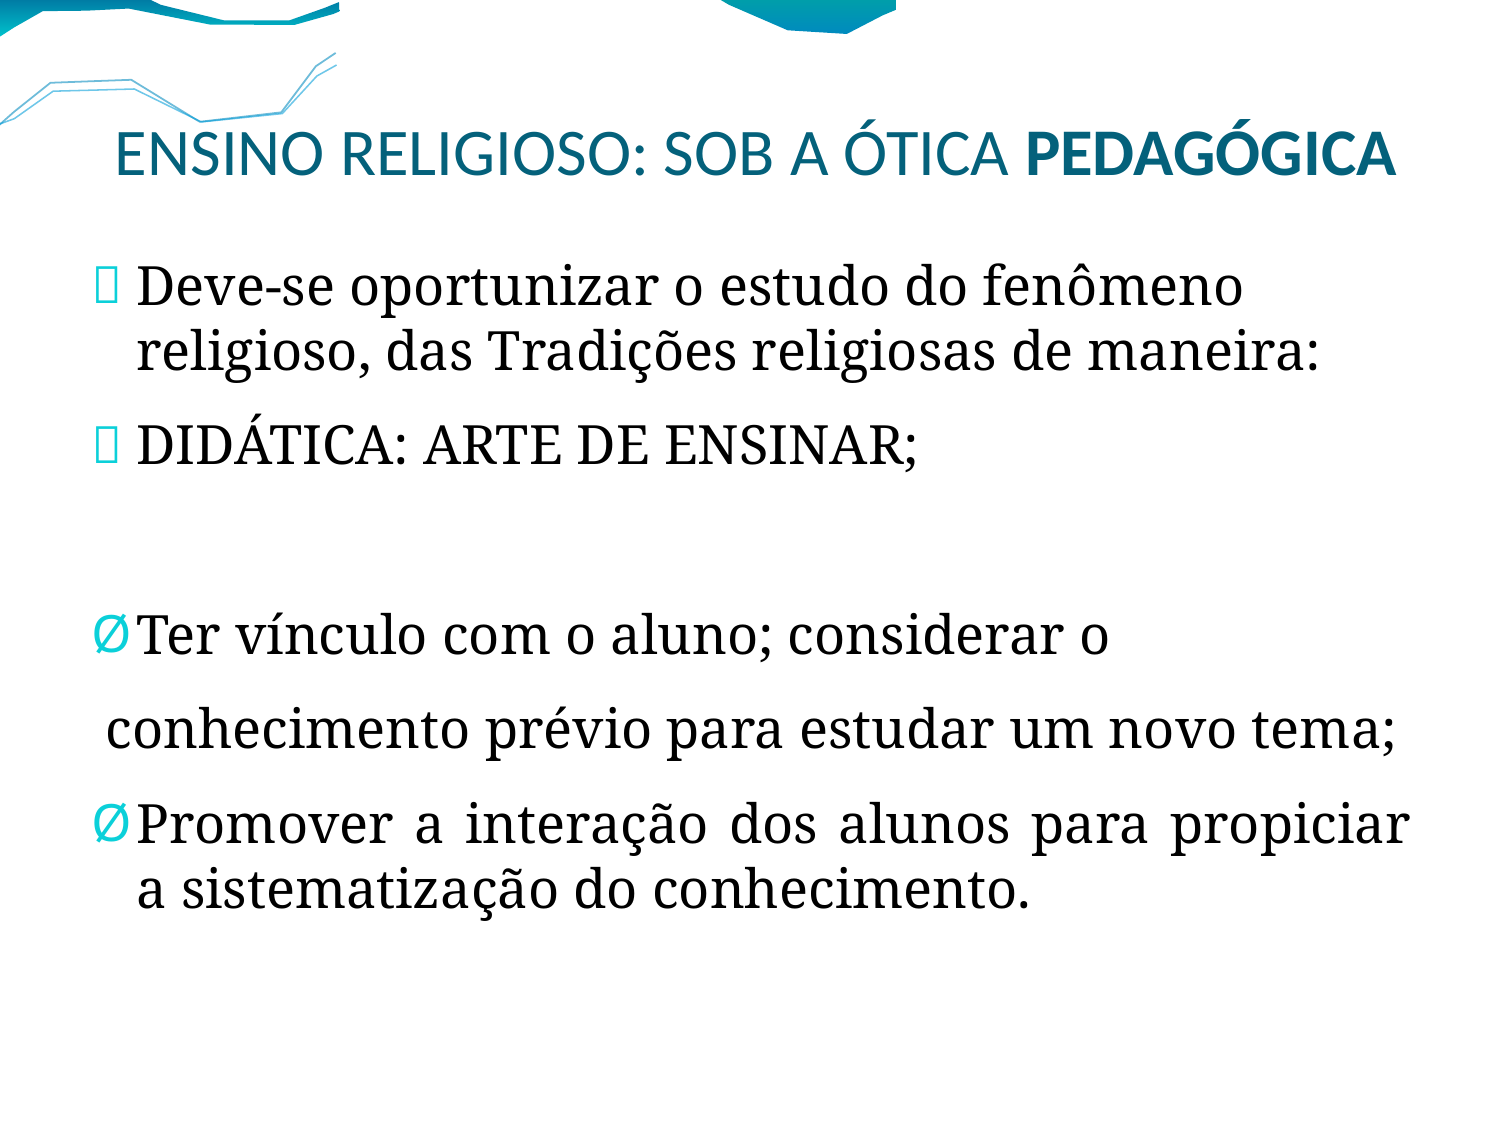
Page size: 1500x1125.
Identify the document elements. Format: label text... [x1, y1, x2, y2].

title ENSINO RELIGIOSO: SOB A ÓTICA PEDAGÓGICA [100, 101, 1500, 197]
list Deve-se oportunizar o estudo do fenômeno religioso, das Tradições religiosas de maneira: DIDÁTICA: ARTE DE ENSINAR; Ter vínculo com o aluno; considerar o conhecimento prévio para estudar um novo tema; Promover a interação dos alunos para propiciar a sistematização do conhecimento. [76, 243, 1427, 964]
